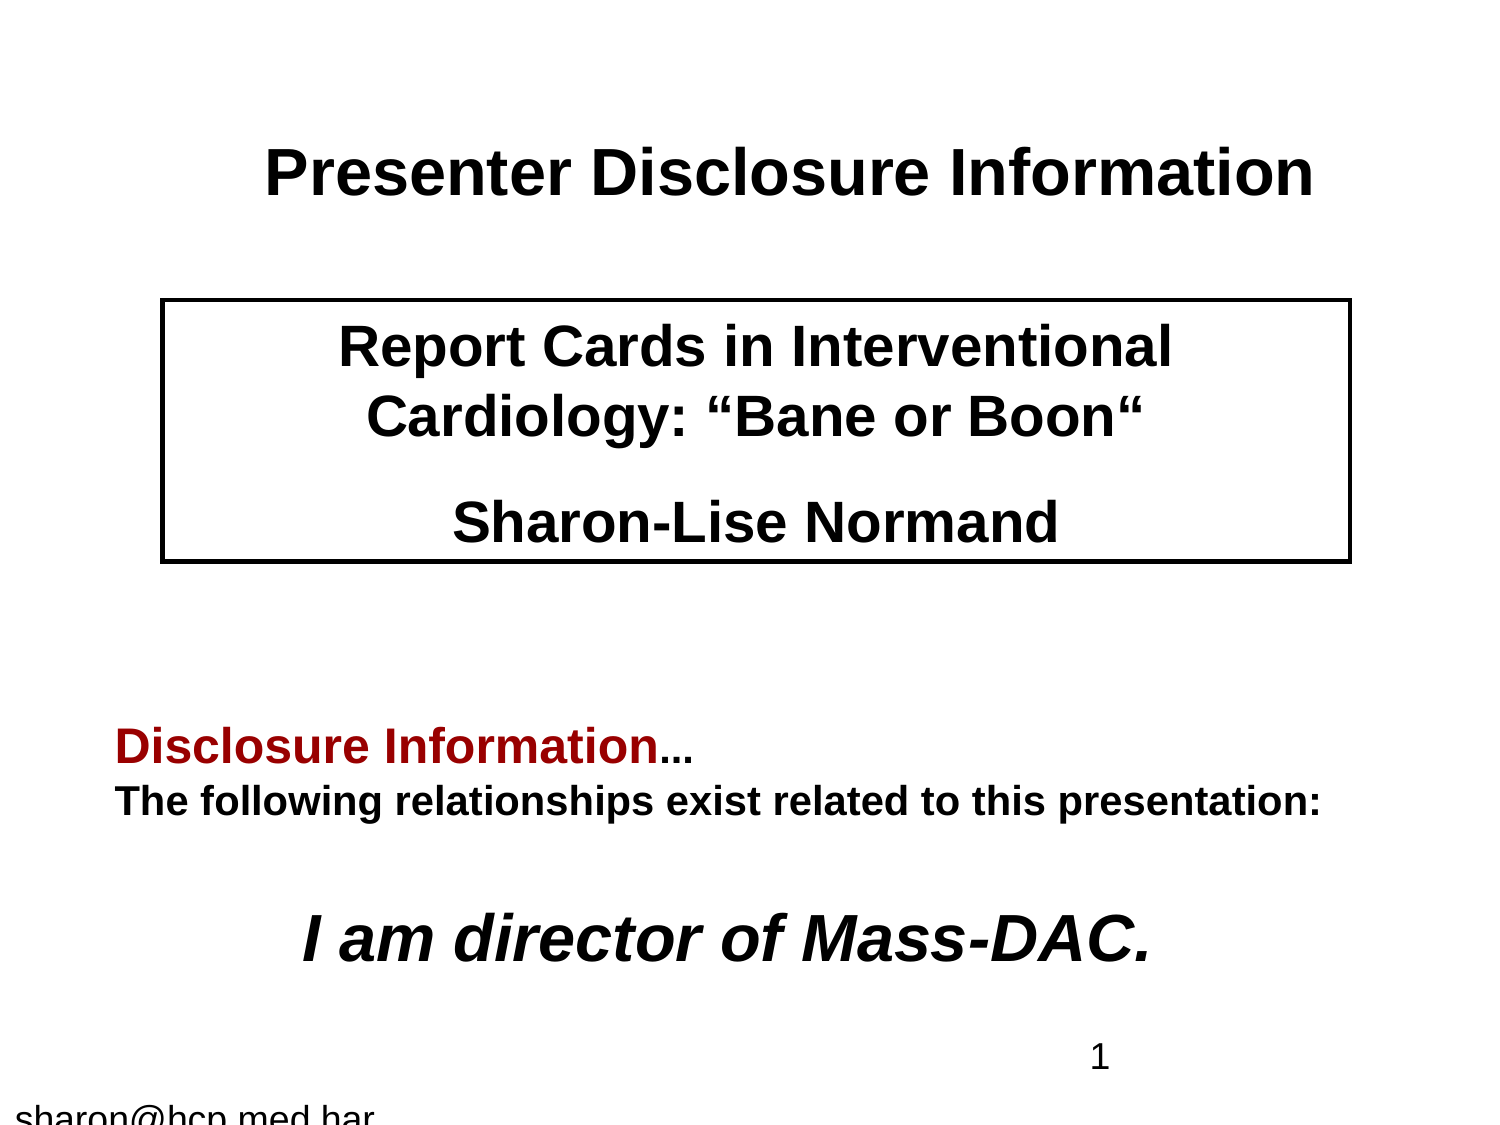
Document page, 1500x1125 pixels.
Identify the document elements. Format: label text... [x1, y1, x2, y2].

text_box Disclosure Information... The following relationships exist related to this presentation: [99, 674, 1413, 863]
text_box Presenter Disclosure Information [249, 74, 1388, 263]
text_box I am director of Mass-DAC. [287, 887, 1288, 983]
text_box Report Cards in Interventional Cardiology: “Bane or Boon“ Sharon-Lise Normand [162, 299, 1351, 562]
